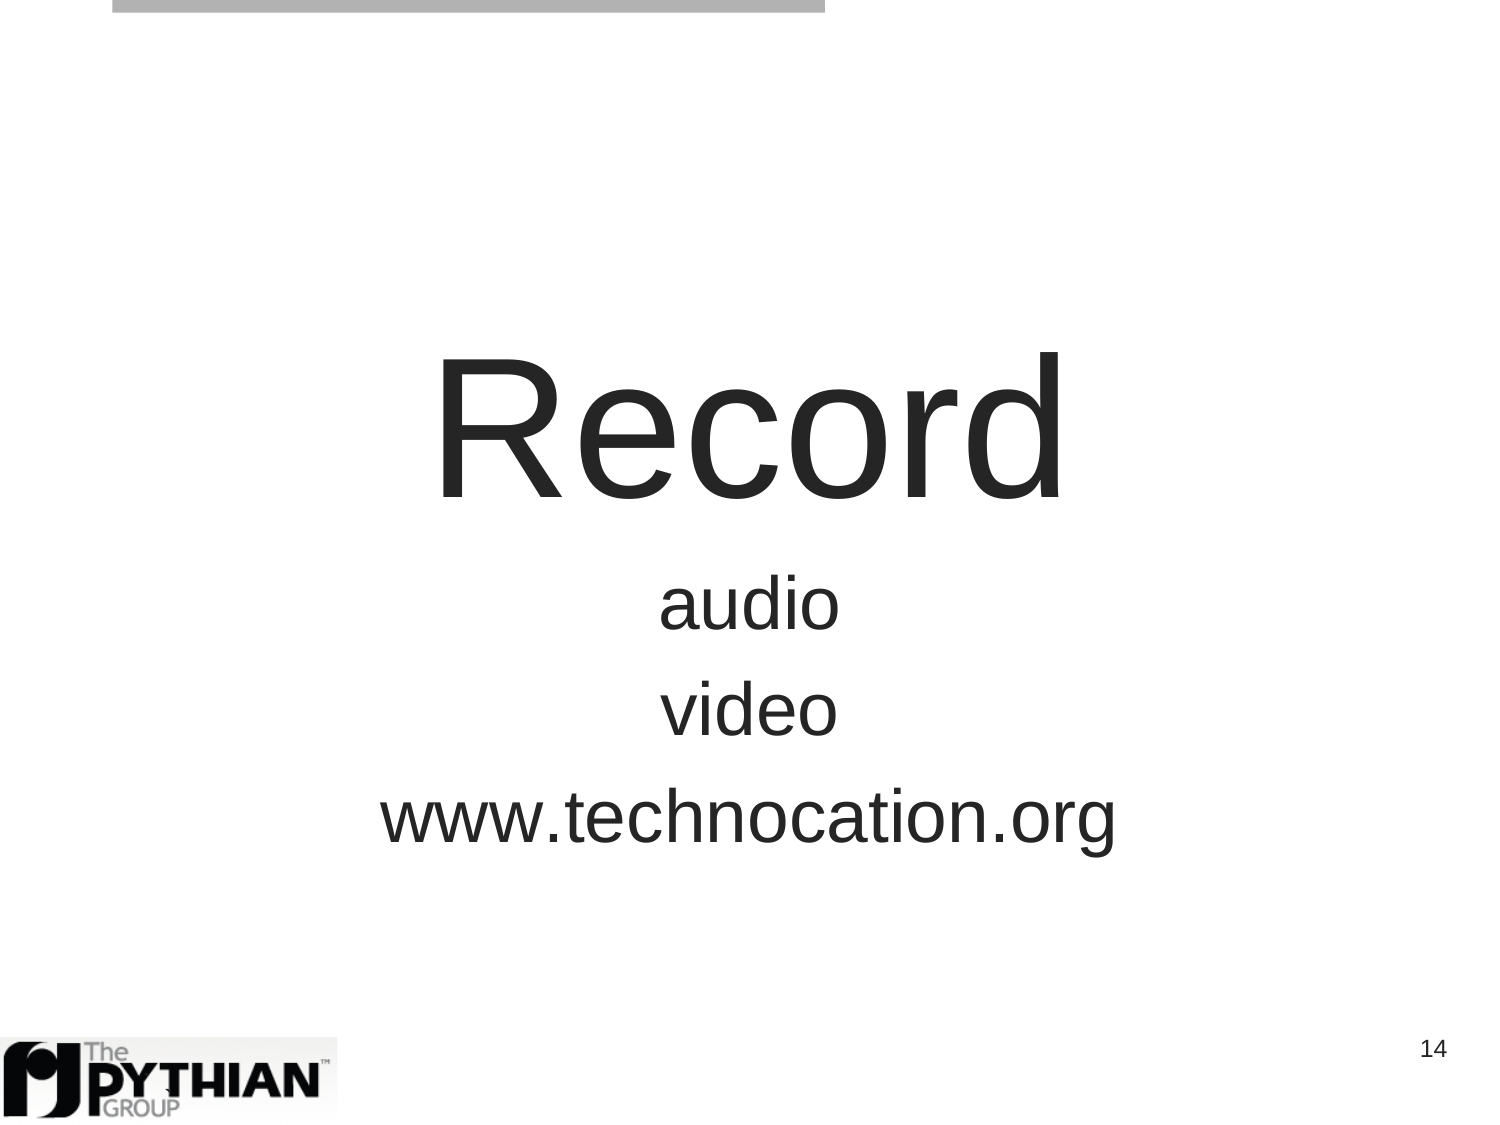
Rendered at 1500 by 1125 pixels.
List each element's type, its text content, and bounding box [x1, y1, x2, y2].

text_box Record audio video www.technocation.org [0, 0, 1500, 1125]
